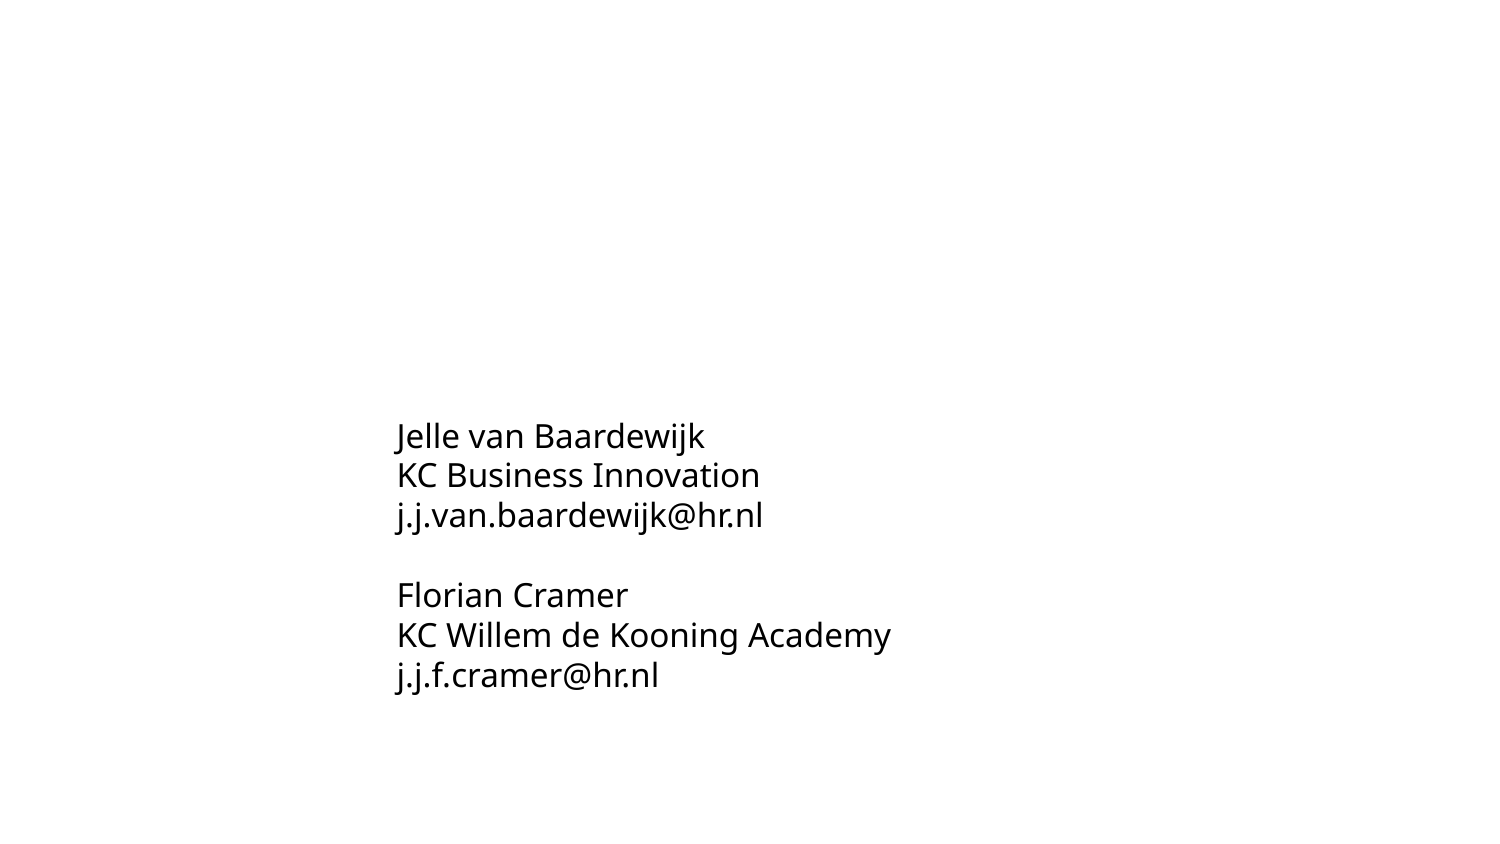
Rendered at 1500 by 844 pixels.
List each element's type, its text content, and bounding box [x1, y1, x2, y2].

title Jelle van Baardewijk KC Business Innovation j.j.van.baardewijk@hr.nl Florian Cramer KC Willem de Kooning Academy j.j.f.cramer@hr.nl [381, 284, 1119, 709]
